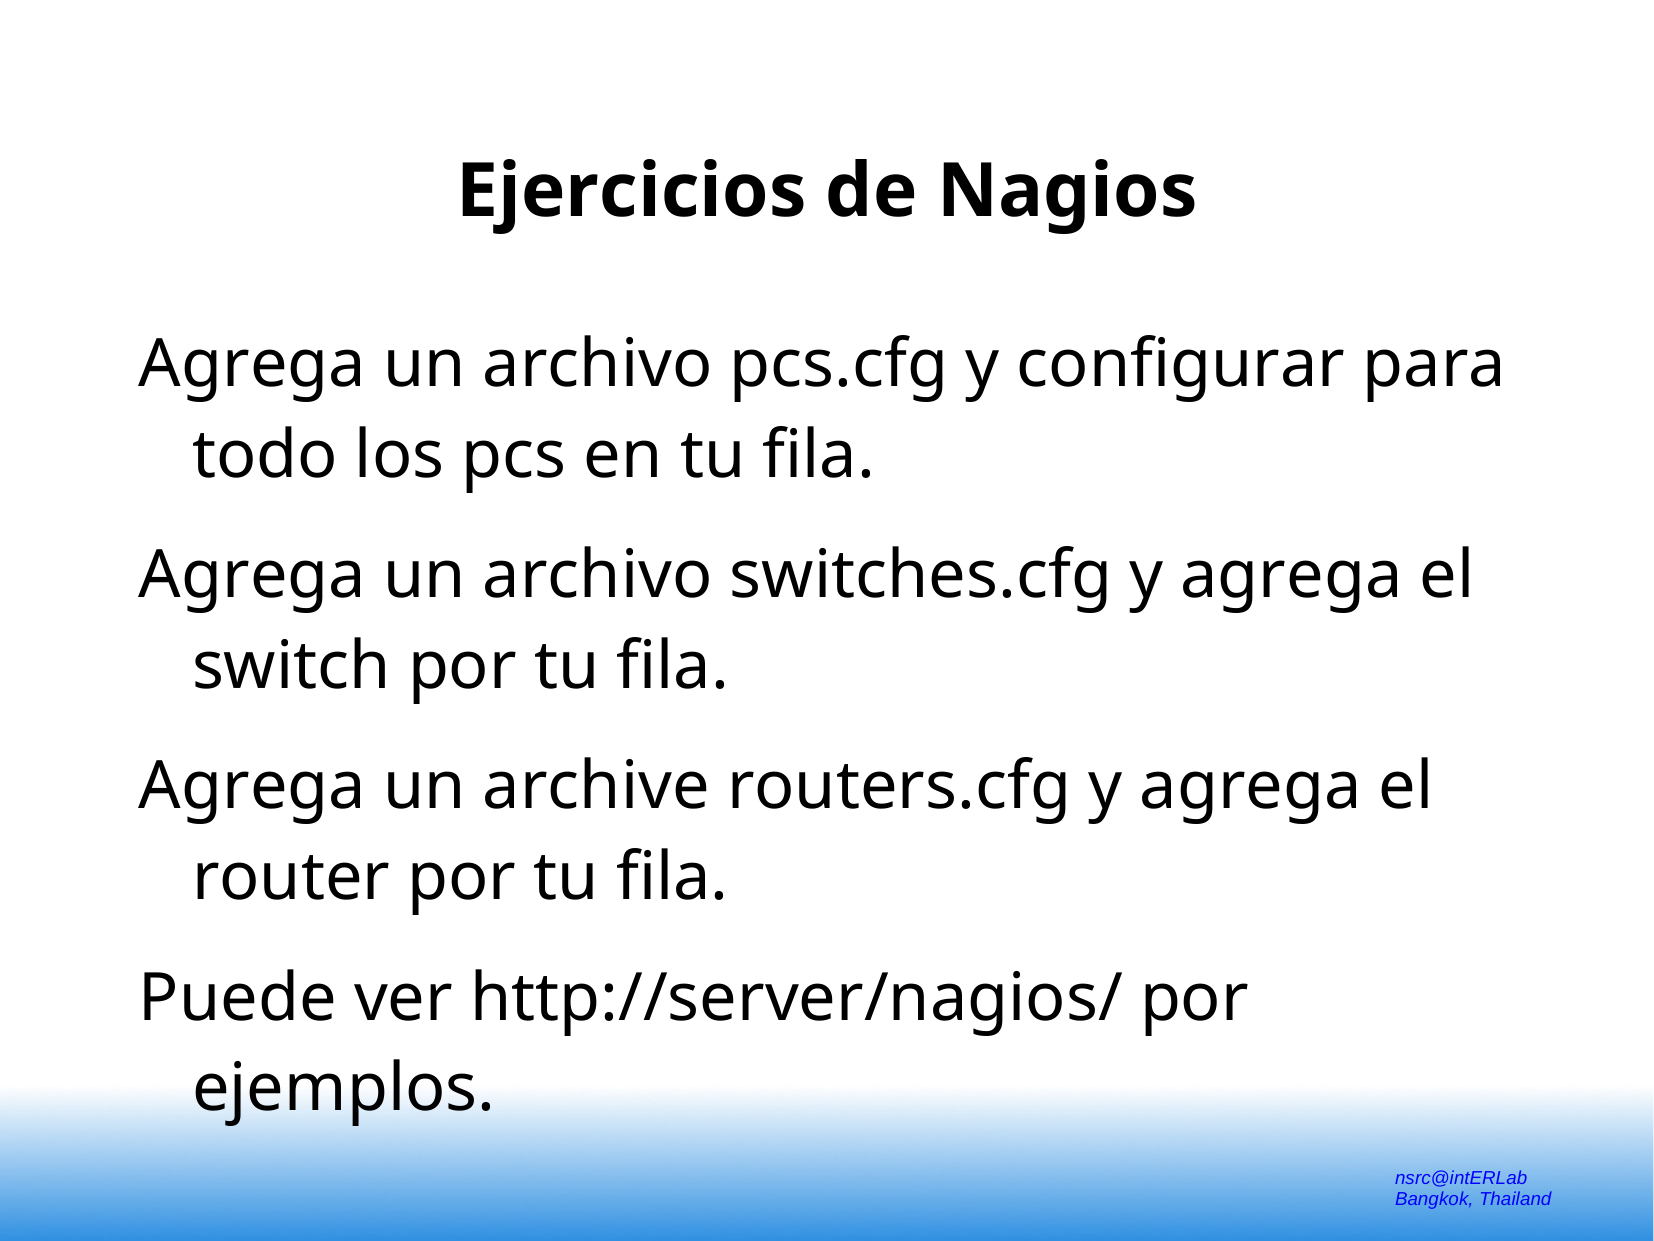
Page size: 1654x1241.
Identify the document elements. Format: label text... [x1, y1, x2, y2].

picture [0, 1083, 1654, 1241]
title Ejercicios de Nagios [121, 102, 1534, 273]
list Agrega un archivo pcs.cfg y configurar para todo los pcs en tu fila. Agrega un archivo switches.cfg y agrega el switch por tu fila. Agrega un archive routers.cfg y agrega el router por tu fila. Puede ver http://server/nagios/ por ejemplos. [121, 315, 1534, 1098]
picture [359, 1098, 377, 1106]
picture [416, 1098, 435, 1106]
